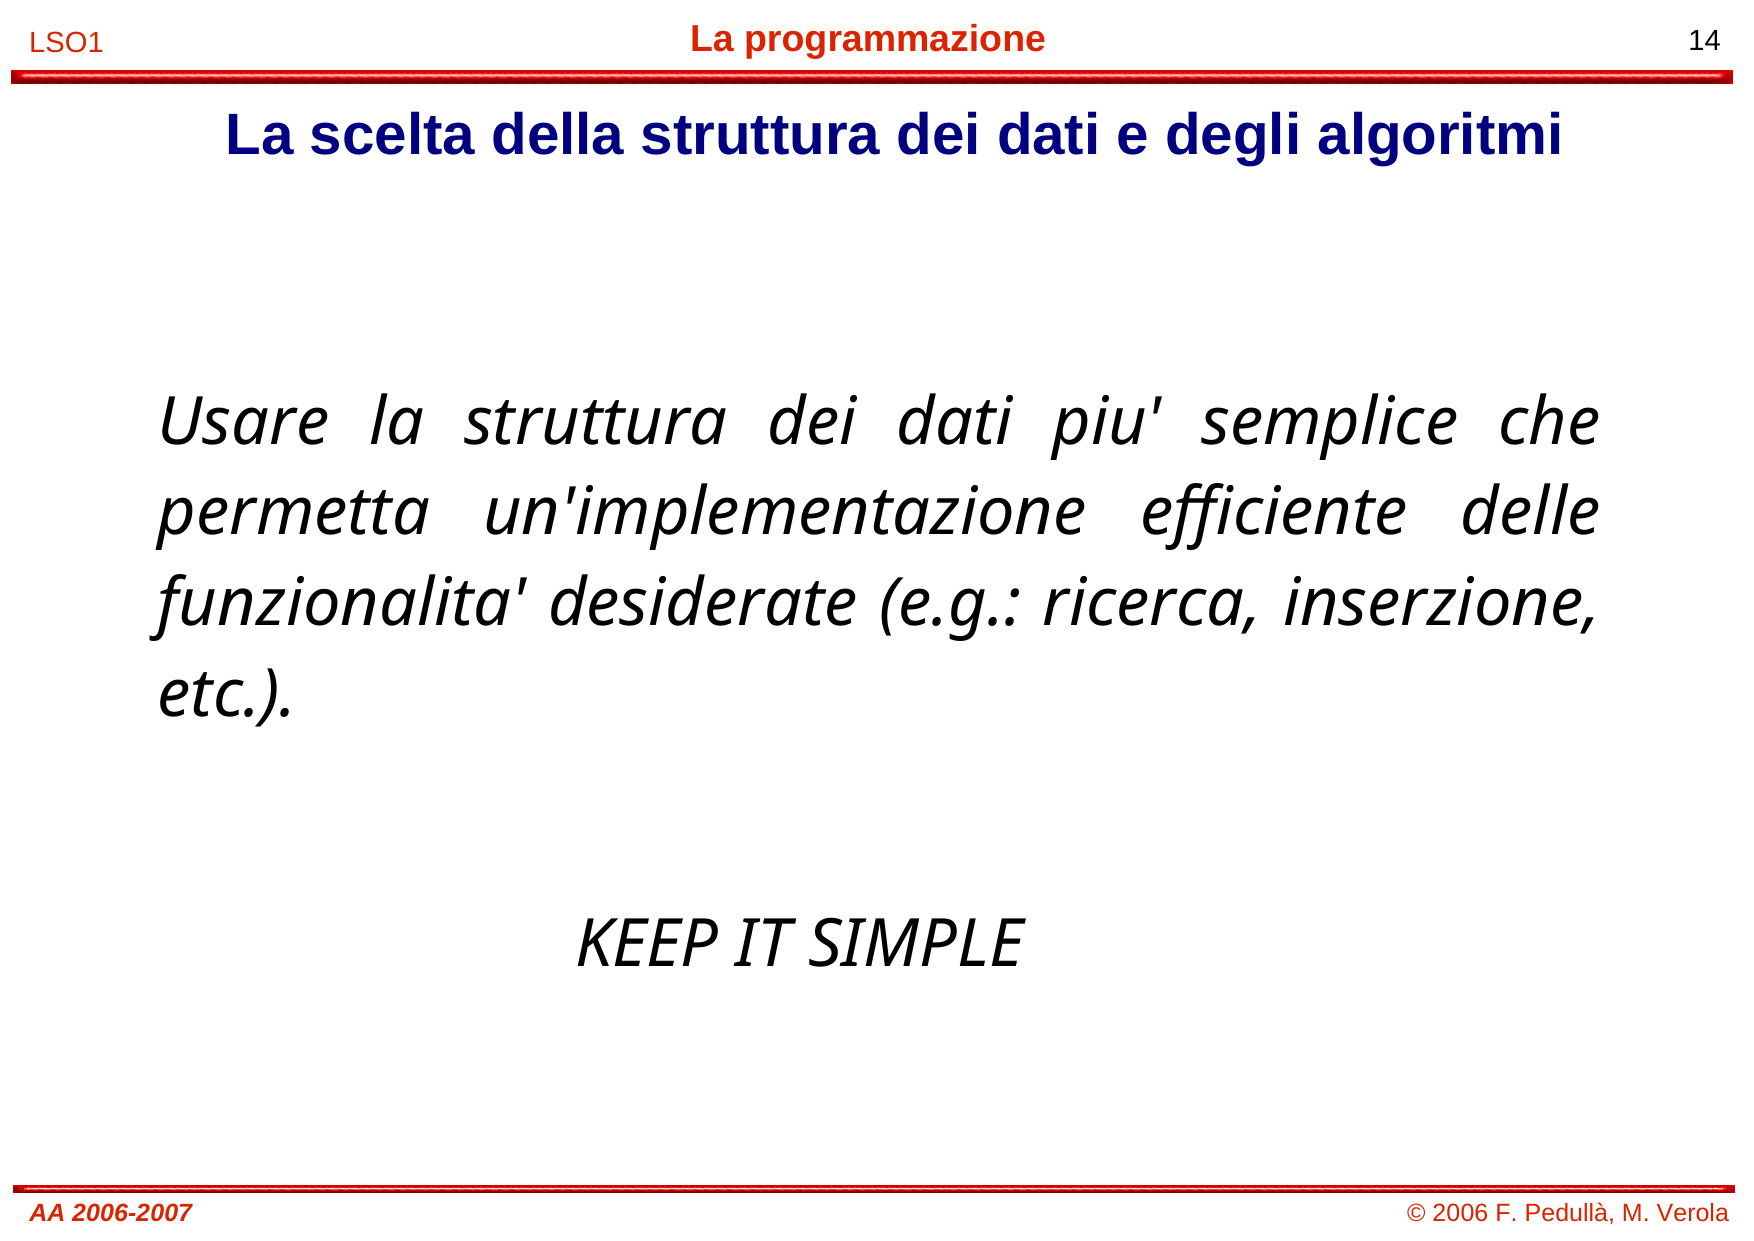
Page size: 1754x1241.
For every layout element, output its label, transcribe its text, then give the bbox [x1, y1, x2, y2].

picture [13, 1185, 1735, 1193]
text_box La scelta della struttura dei dati e degli algoritmi [181, 98, 1610, 187]
list Usare la struttura dei dati piu' semplice che permetta un'implementazione efficiente delle funzionalita' desiderate (e.g.: ricerca, inserzione, etc.). KEEP IT SIMPLE [95, 373, 1613, 1044]
picture [11, 70, 1733, 84]
